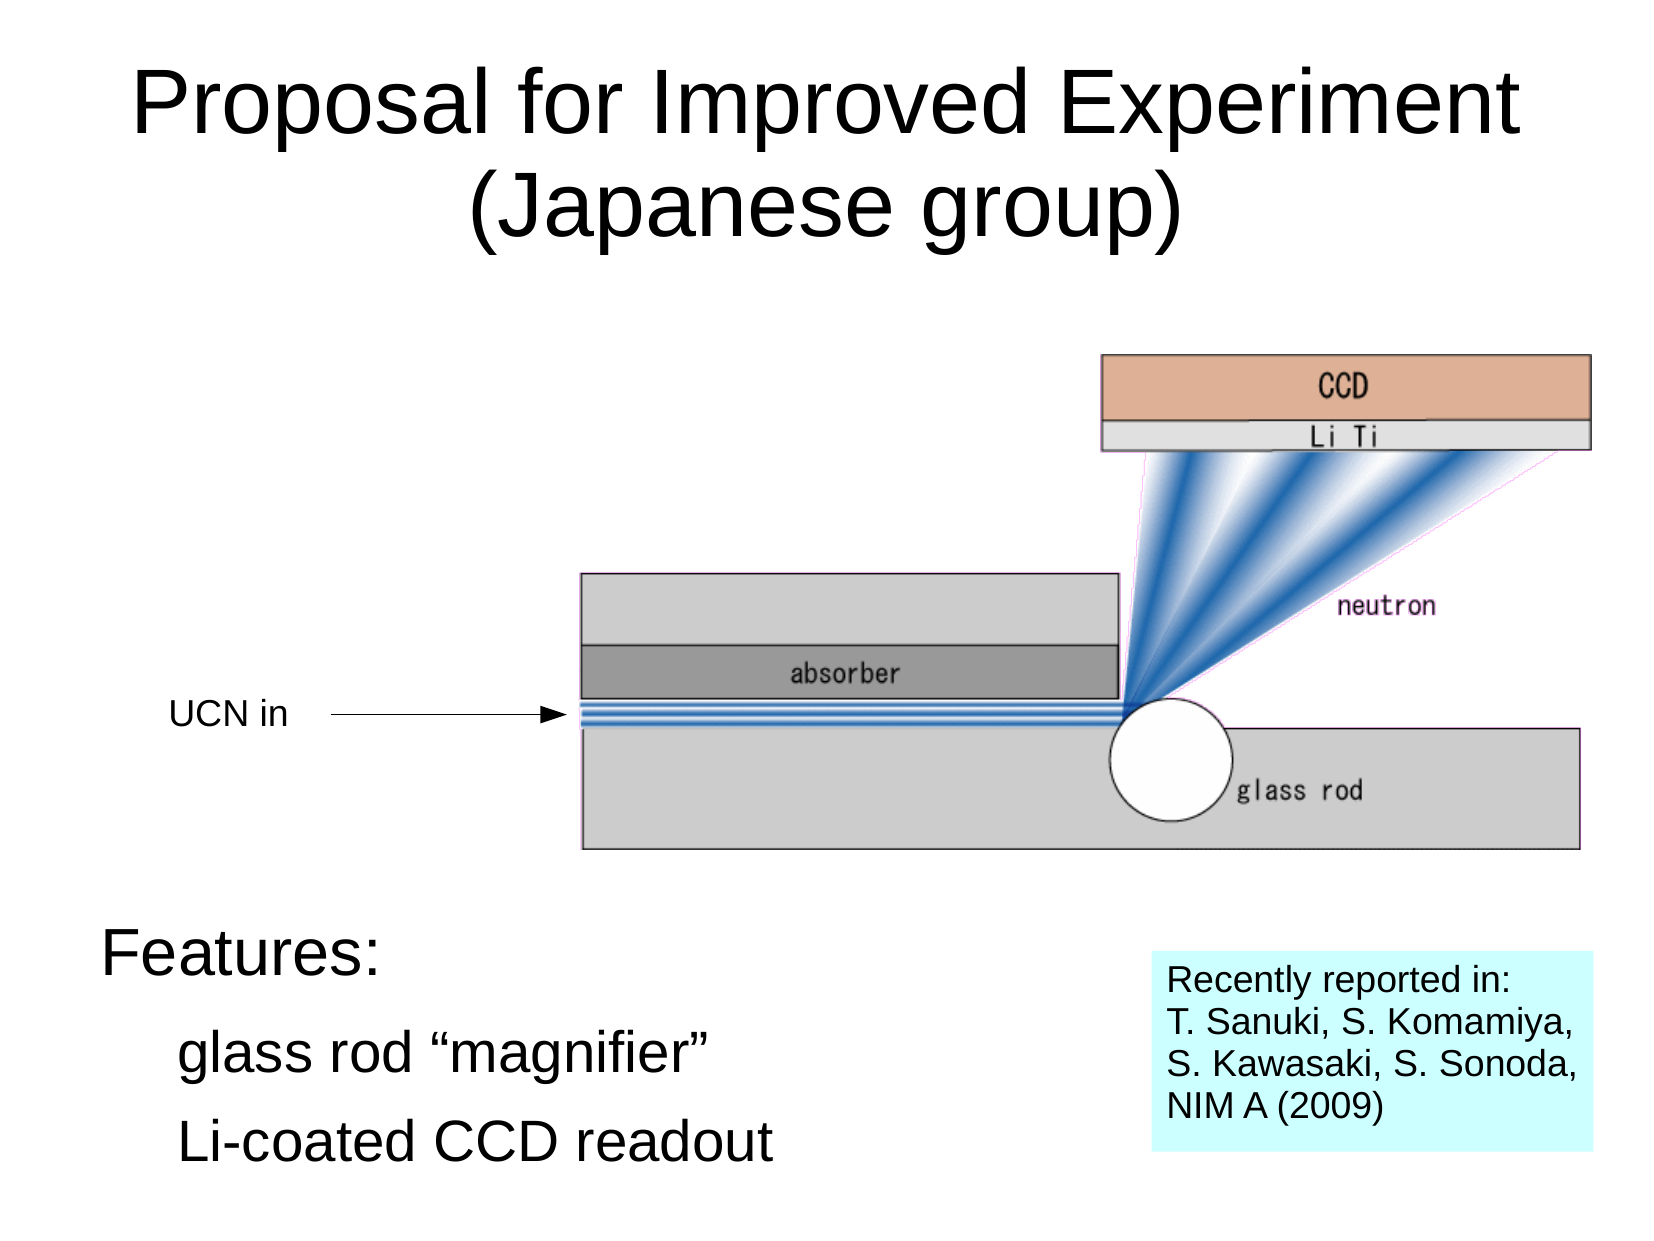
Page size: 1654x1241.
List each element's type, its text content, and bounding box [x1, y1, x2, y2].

text_box UCN in [153, 685, 304, 747]
list Features: glass rod “magnifier” Li-coated CCD readout [82, 915, 1571, 1197]
title Proposal for Improved Experiment (Japanese group) [82, 39, 1571, 267]
picture [578, 354, 1592, 850]
text_box Recently reported in: T. Sanuki, S. Komamiya, S. Kawasaki, S. Sonoda, NIM A (2009) [1151, 950, 1593, 1152]
